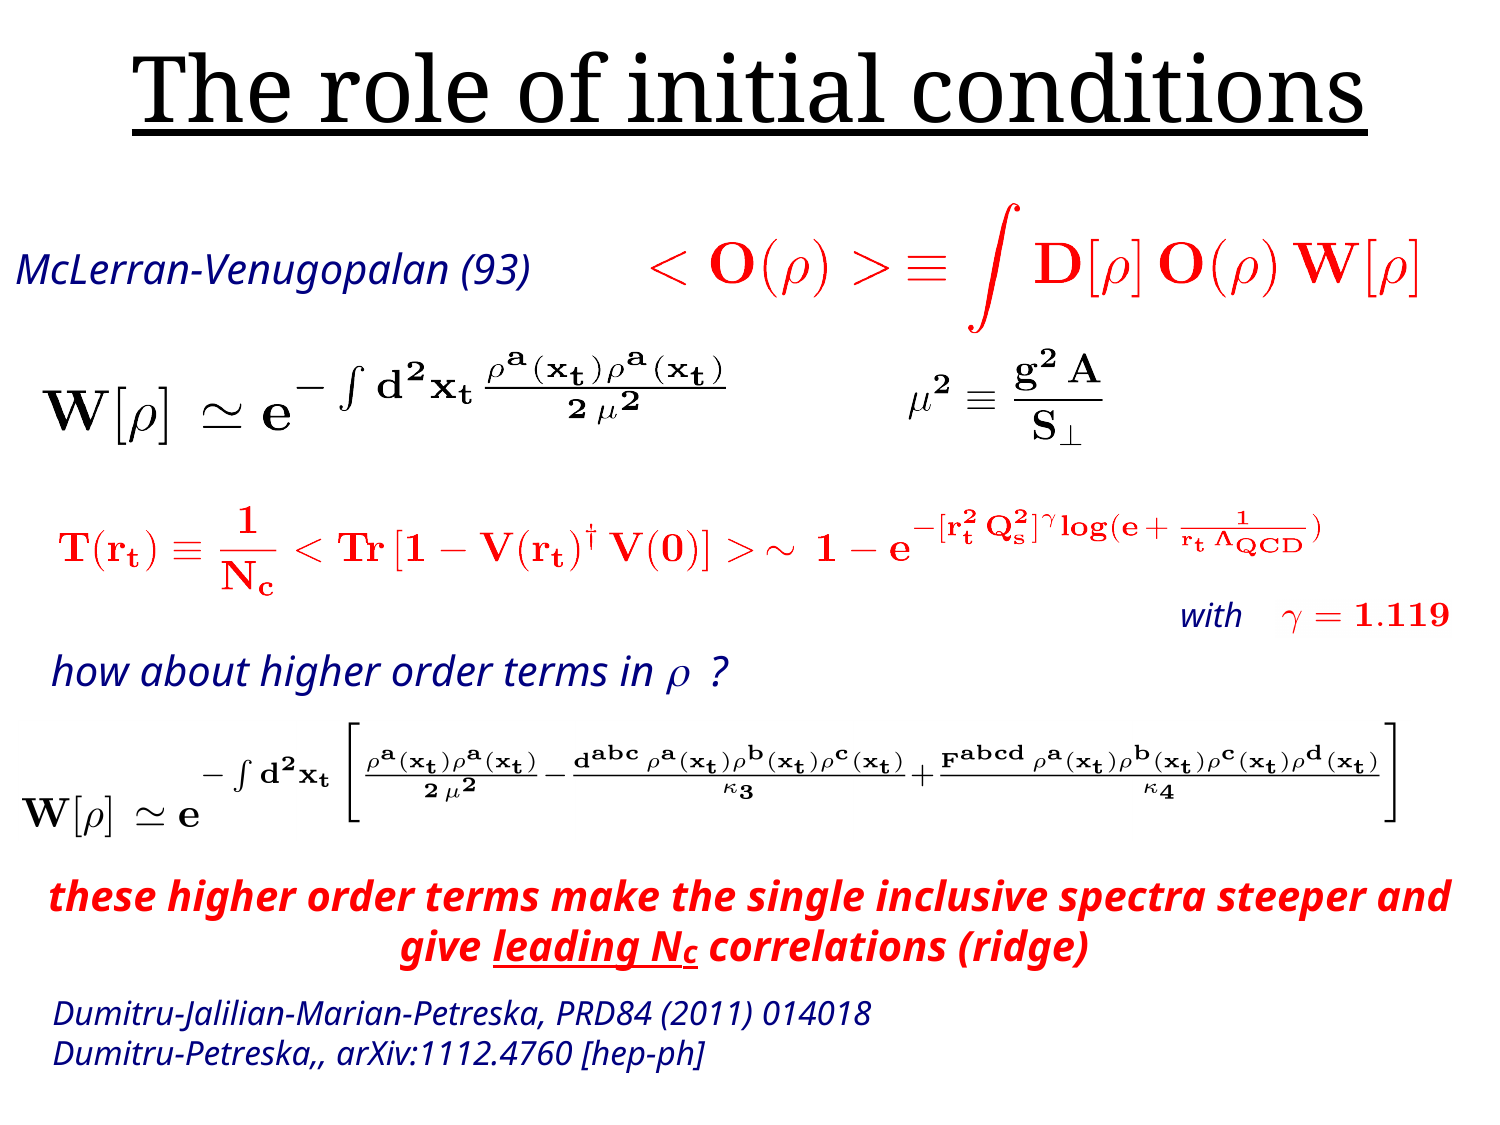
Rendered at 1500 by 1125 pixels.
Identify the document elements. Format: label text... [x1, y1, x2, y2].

text_box McLerran-Venugopalan (93) [0, 235, 564, 300]
text_box these higher order terms make the single inclusive spectra steeper and give leading Nc correlations (ridge) [0, 862, 1500, 986]
picture [54, 500, 1452, 638]
text_box Dumitru-Jalilian-Marian-Petreska, PRD84 (2011) 014018 Dumitru-Petreska,, arXiv:1112.4760 [hep-ph] [37, 985, 976, 1080]
picture [900, 345, 1105, 451]
text_box with [1165, 600, 1279, 644]
picture [637, 197, 1431, 338]
text_box how about higher order terms in r ? [36, 637, 826, 703]
title The role of initial conditions [75, 0, 1425, 174]
picture [37, 345, 732, 451]
picture [18, 720, 1411, 841]
